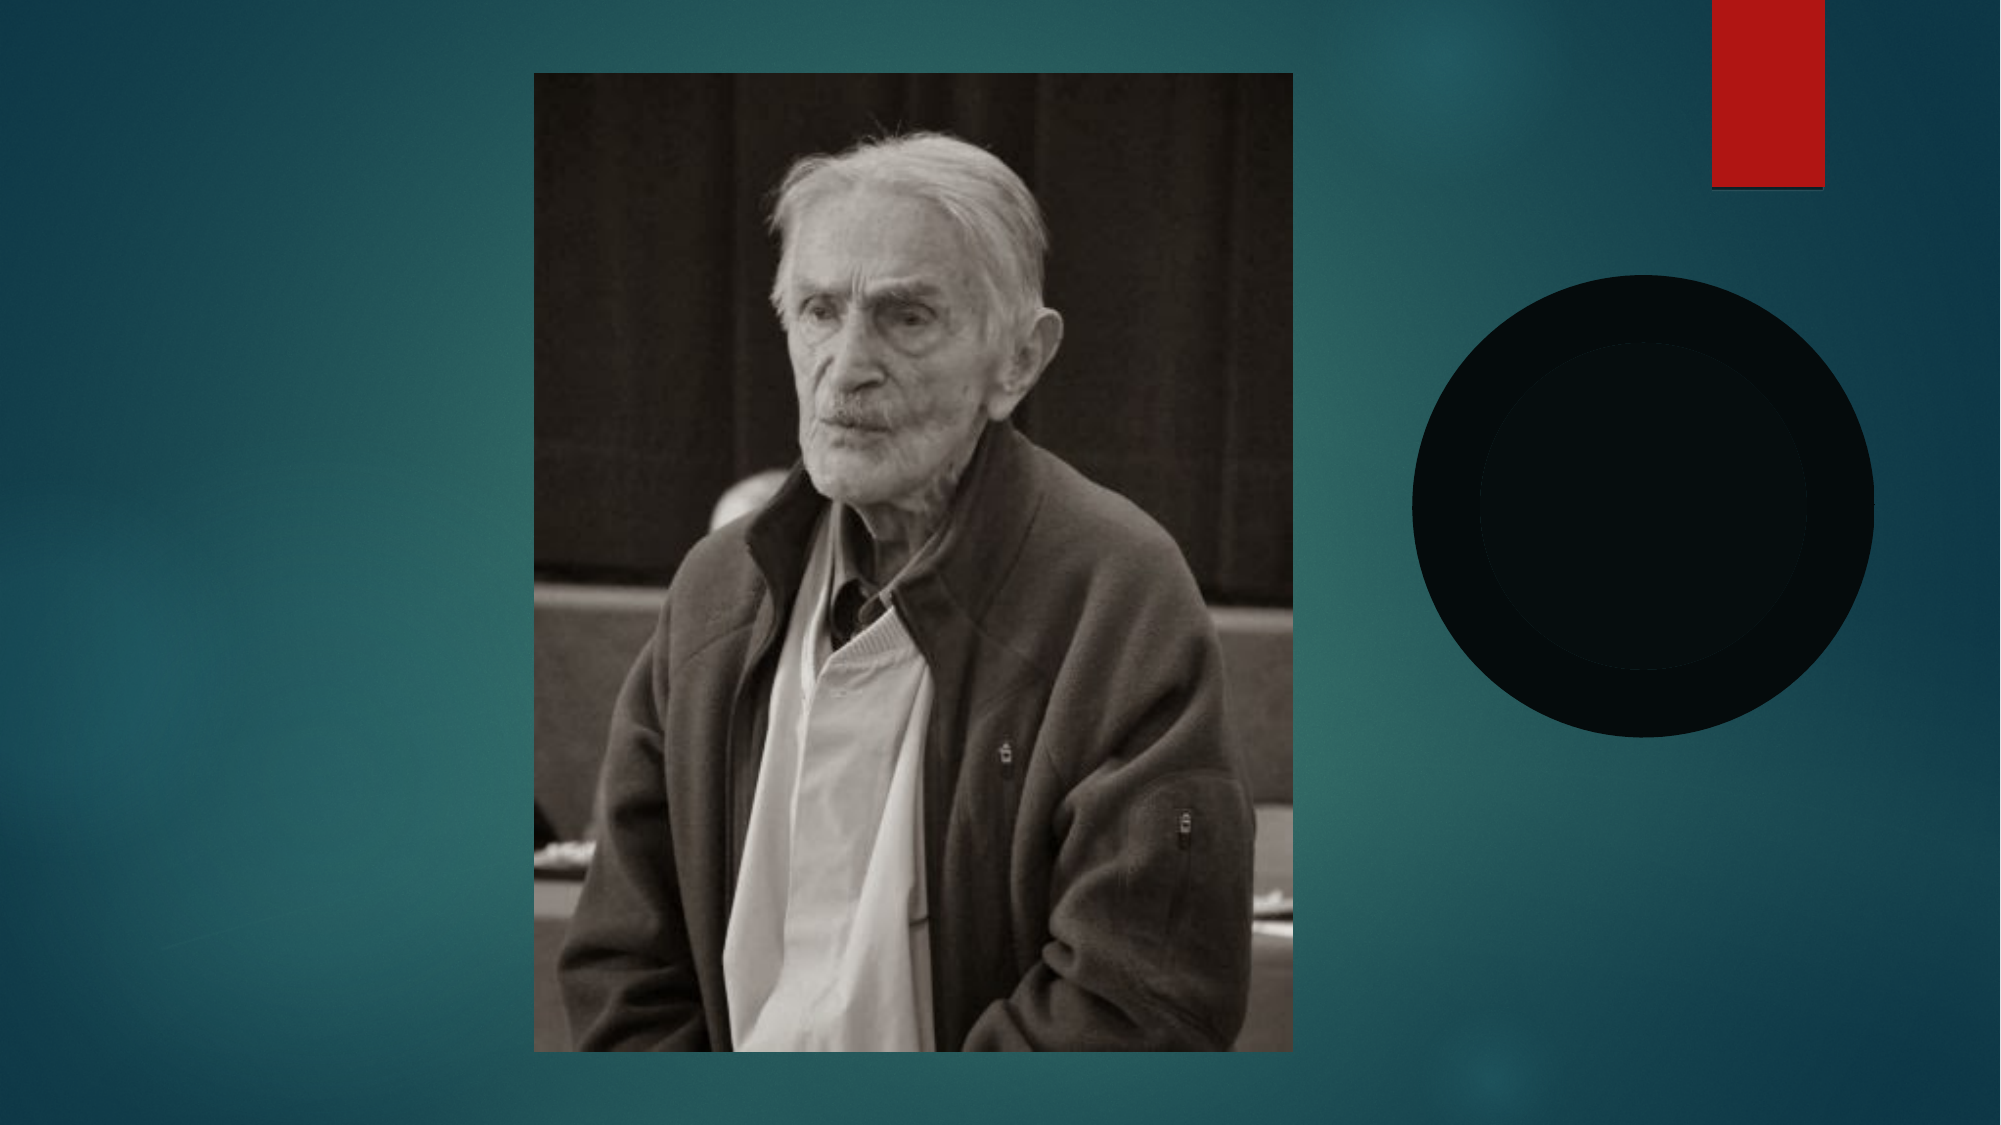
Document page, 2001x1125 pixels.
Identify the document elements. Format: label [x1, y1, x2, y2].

picture [534, 73, 1293, 1052]
